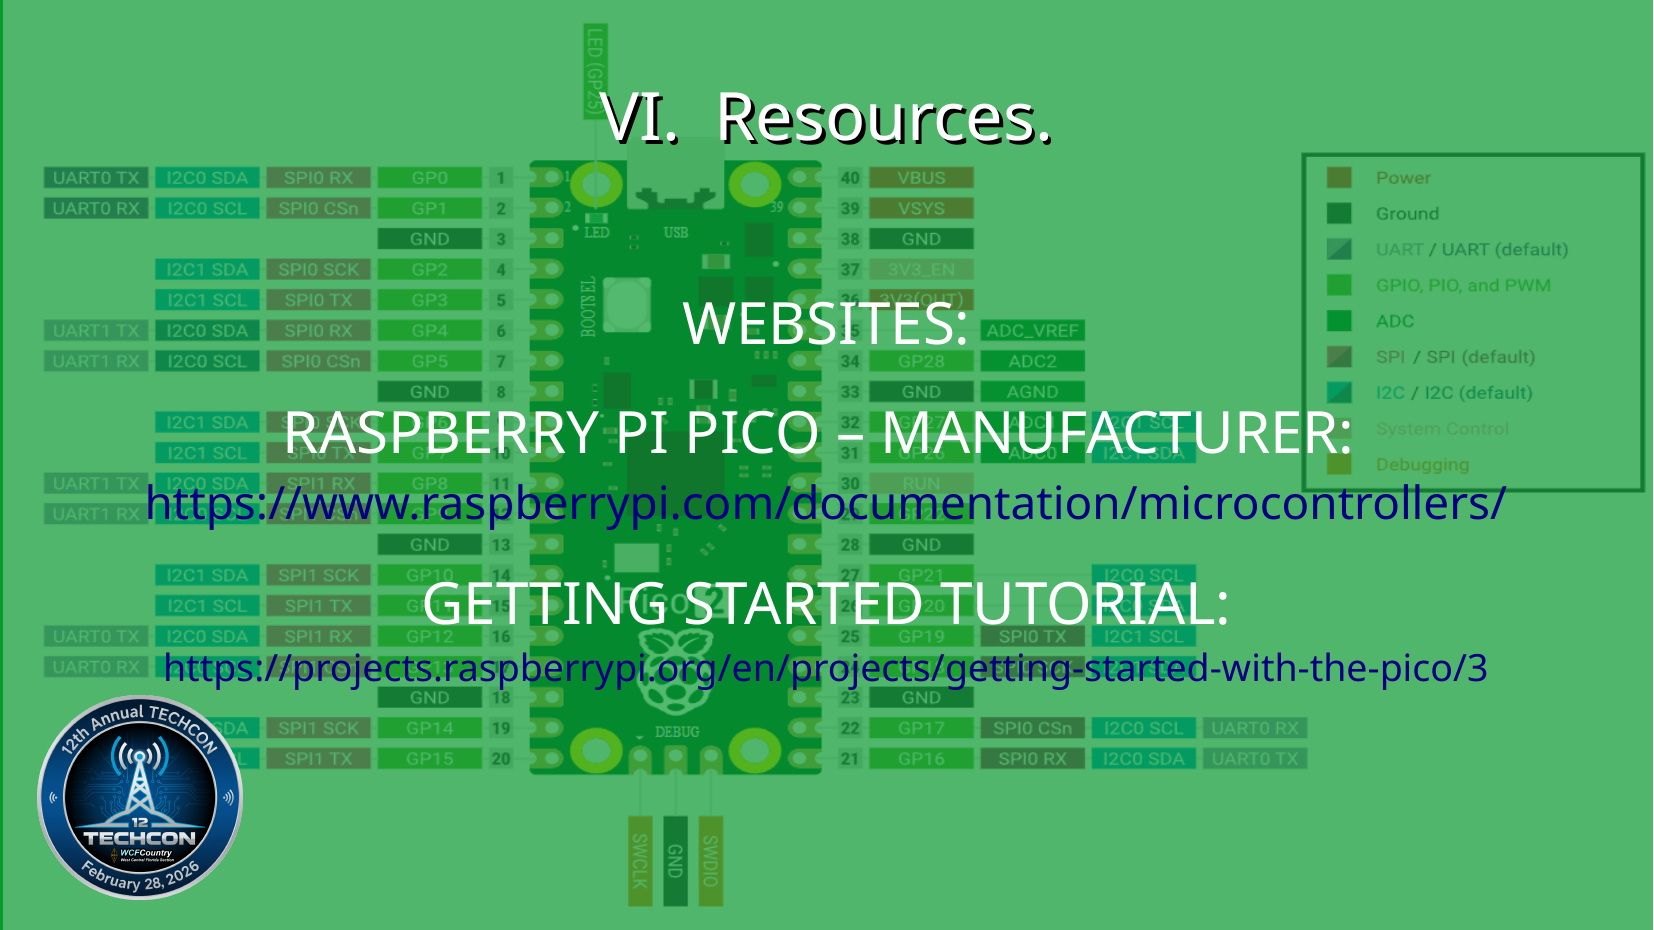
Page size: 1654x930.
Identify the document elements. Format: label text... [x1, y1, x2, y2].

title VI. Resources. [82, 29, 1571, 200]
picture [37, 695, 243, 900]
list WEBSITES: RASPBERRY PI PICO – MANUFACTURER: https://www.raspberrypi.com/documentation/microcontrollers/ GETTING STARTED TUTORIAL: https://projects.raspberrypi.org/en/projects/getting-started-with-the-pico/3 [82, 217, 1571, 757]
